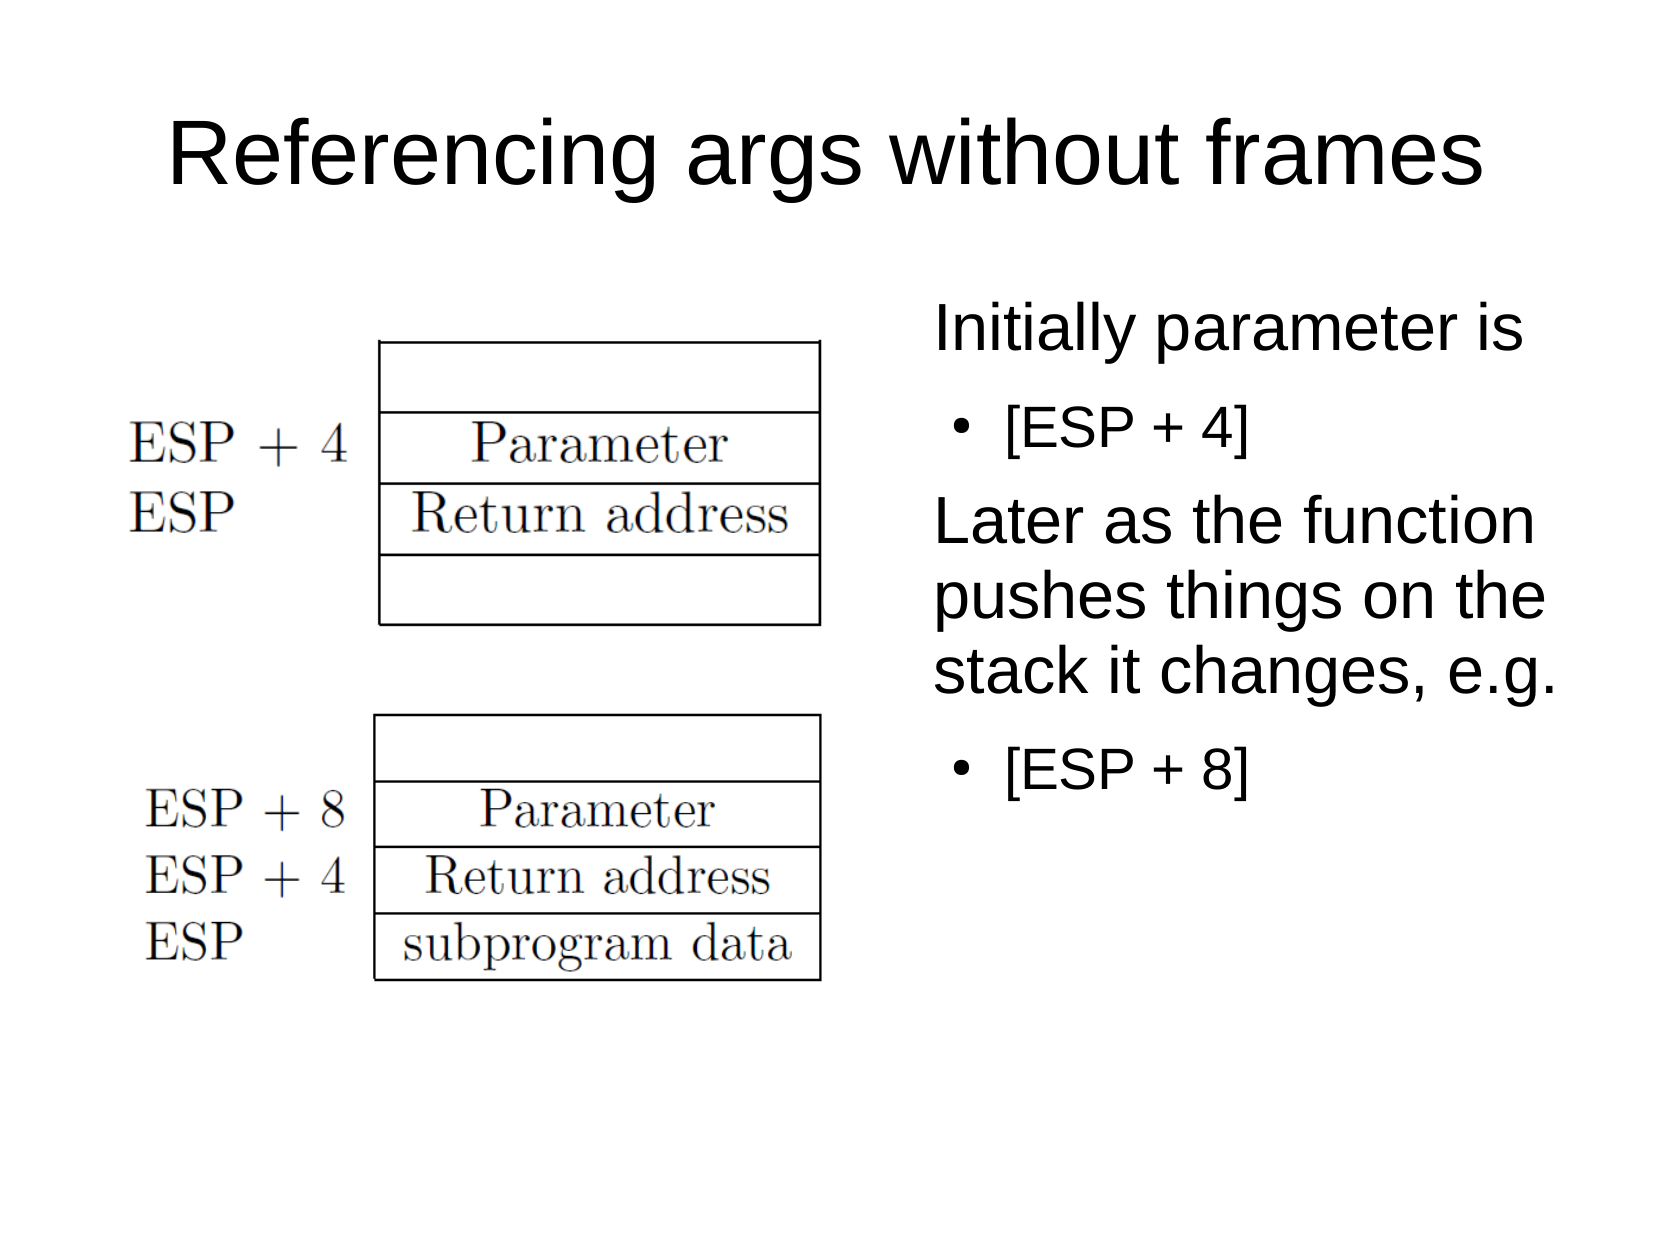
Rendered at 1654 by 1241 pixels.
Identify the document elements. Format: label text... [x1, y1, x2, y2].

picture [123, 680, 862, 1020]
list Initially parameter is [ESP + 4] Later as the function pushes things on the stack it changes, e.g. [ESP + 8] [862, 290, 1571, 1109]
title Referencing args without frames [82, 49, 1571, 257]
picture [75, 274, 925, 656]
